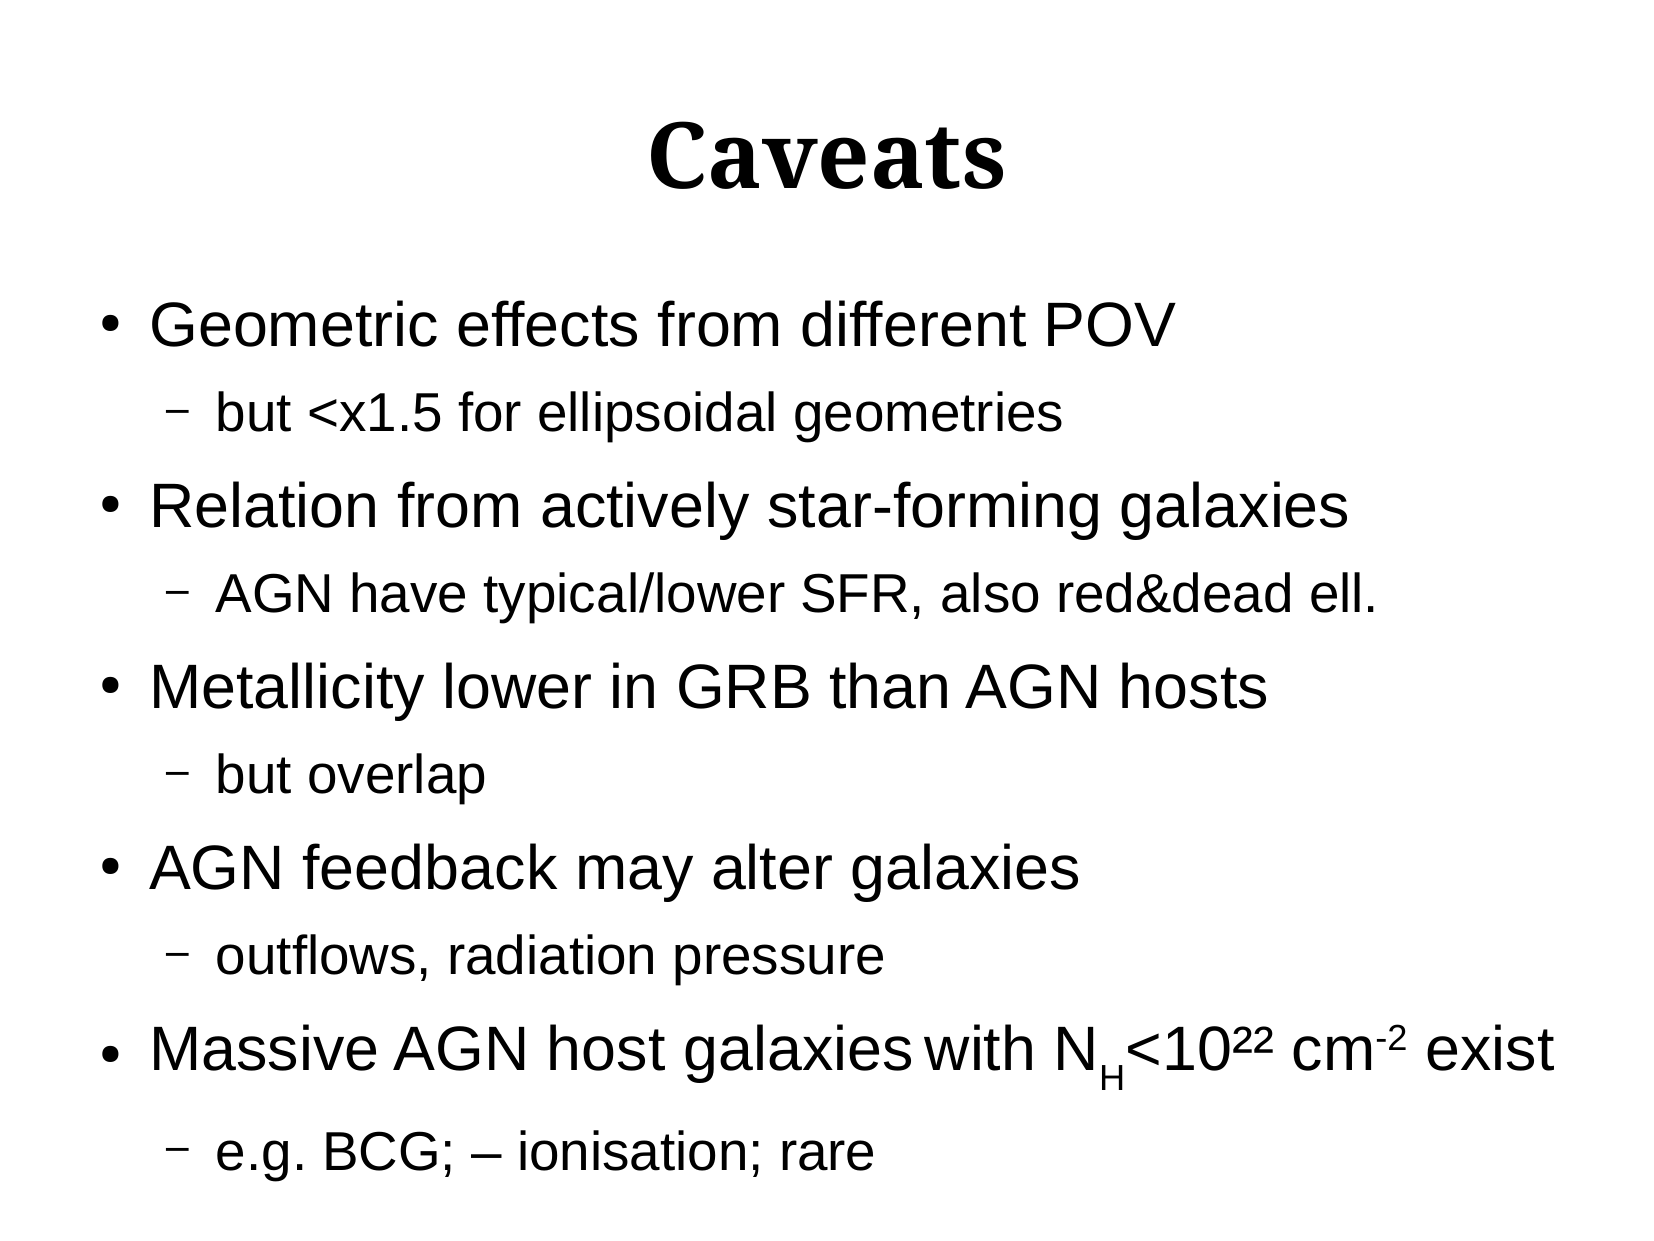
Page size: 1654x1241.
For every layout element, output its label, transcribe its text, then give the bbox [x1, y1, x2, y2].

list Geometric effects from different POV but <x1.5 for ellipsoidal geometries Relation from actively star-forming galaxies AGN have typical/lower SFR, also red&dead ell. Metallicity lower in GRB than AGN hosts but overlap AGN feedback may alter galaxies outflows, radiation pressure Massive AGN host galaxies with NH<10²² cm-2 exist e.g. BCG; – ionisation; rare [82, 290, 1571, 1201]
title Caveats [82, 49, 1571, 257]
